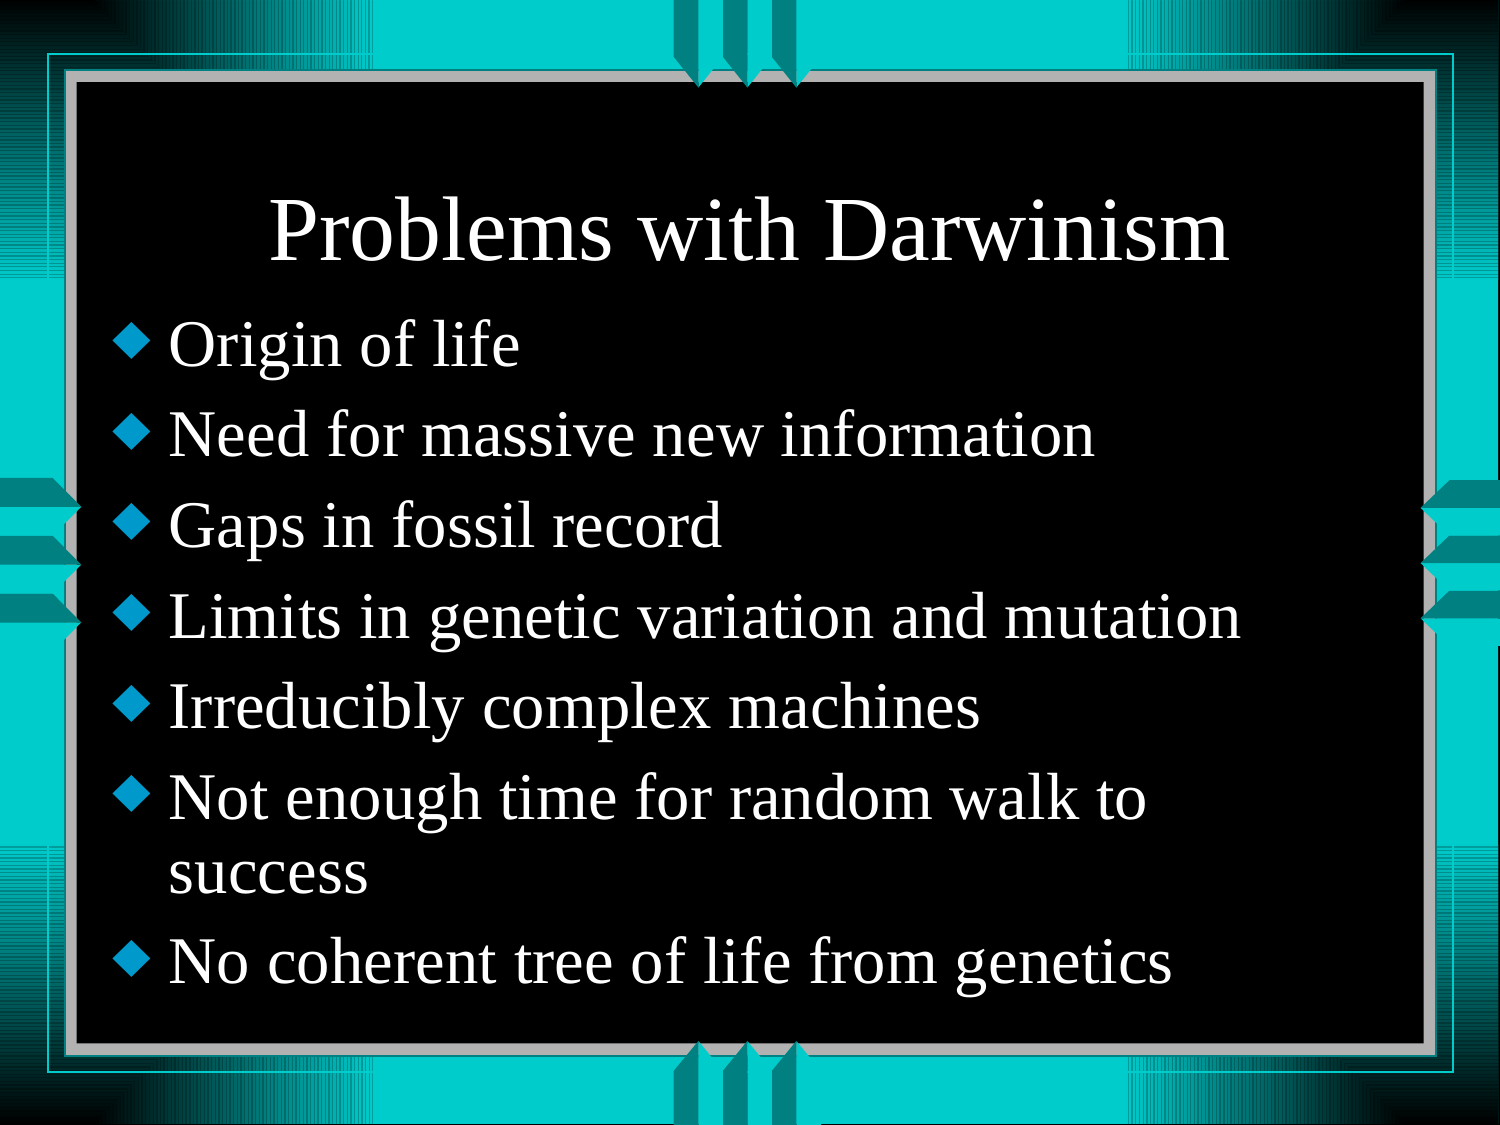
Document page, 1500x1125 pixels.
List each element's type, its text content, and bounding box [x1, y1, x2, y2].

title Problems with Darwinism [112, 99, 1388, 288]
list Origin of life Need for massive new information Gaps in fossil record Limits in genetic variation and mutation Irreducibly complex machines Not enough time for random walk to success No coherent tree of life from genetics [112, 306, 1313, 1090]
